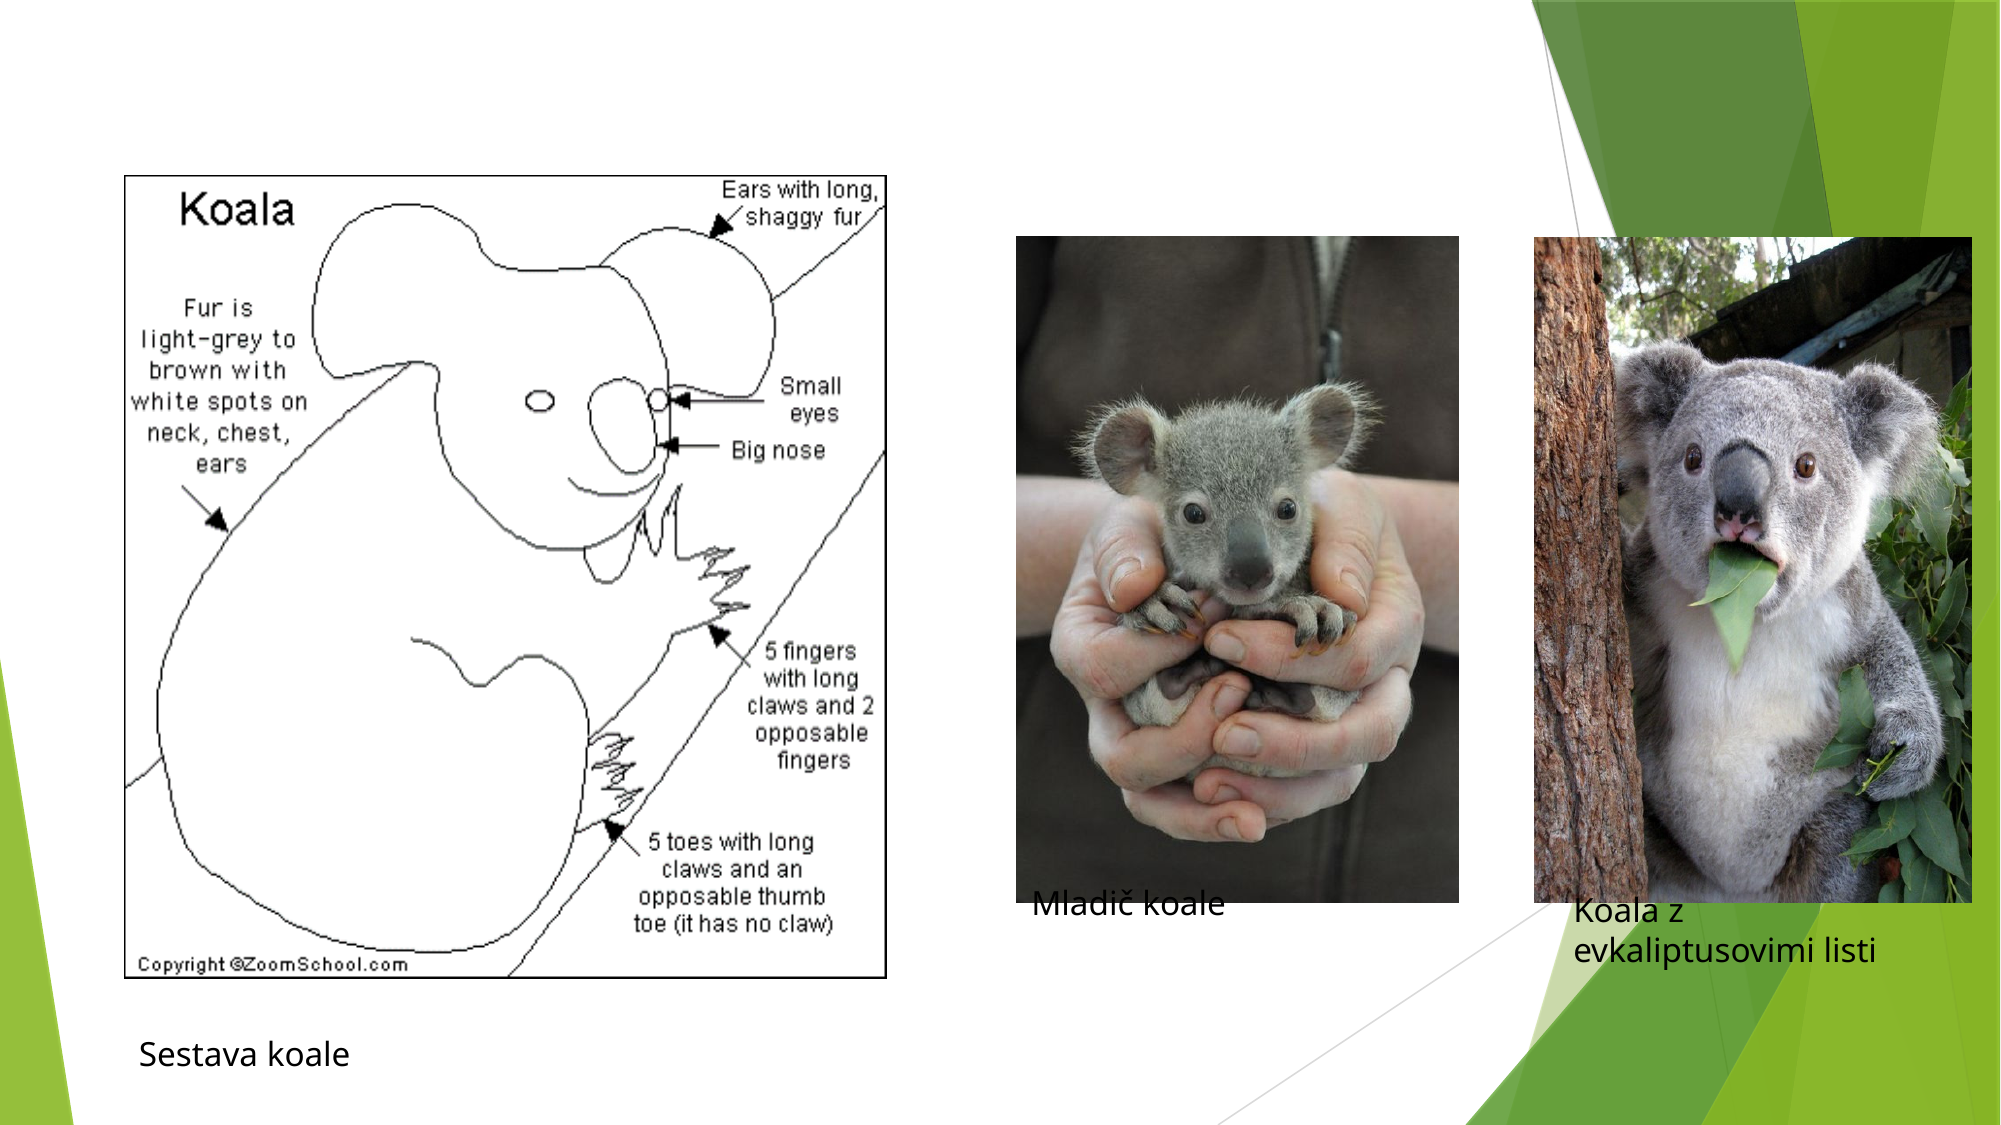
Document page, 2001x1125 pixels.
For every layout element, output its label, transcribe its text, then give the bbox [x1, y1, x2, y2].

picture [124, 175, 887, 979]
picture [1534, 237, 1972, 903]
text_box Sestava koale [124, 1025, 825, 1081]
text_box Mladič koale [1016, 874, 1395, 930]
text_box Koala z evkaliptusovimi listi [1558, 882, 1912, 977]
picture [1016, 236, 1459, 903]
